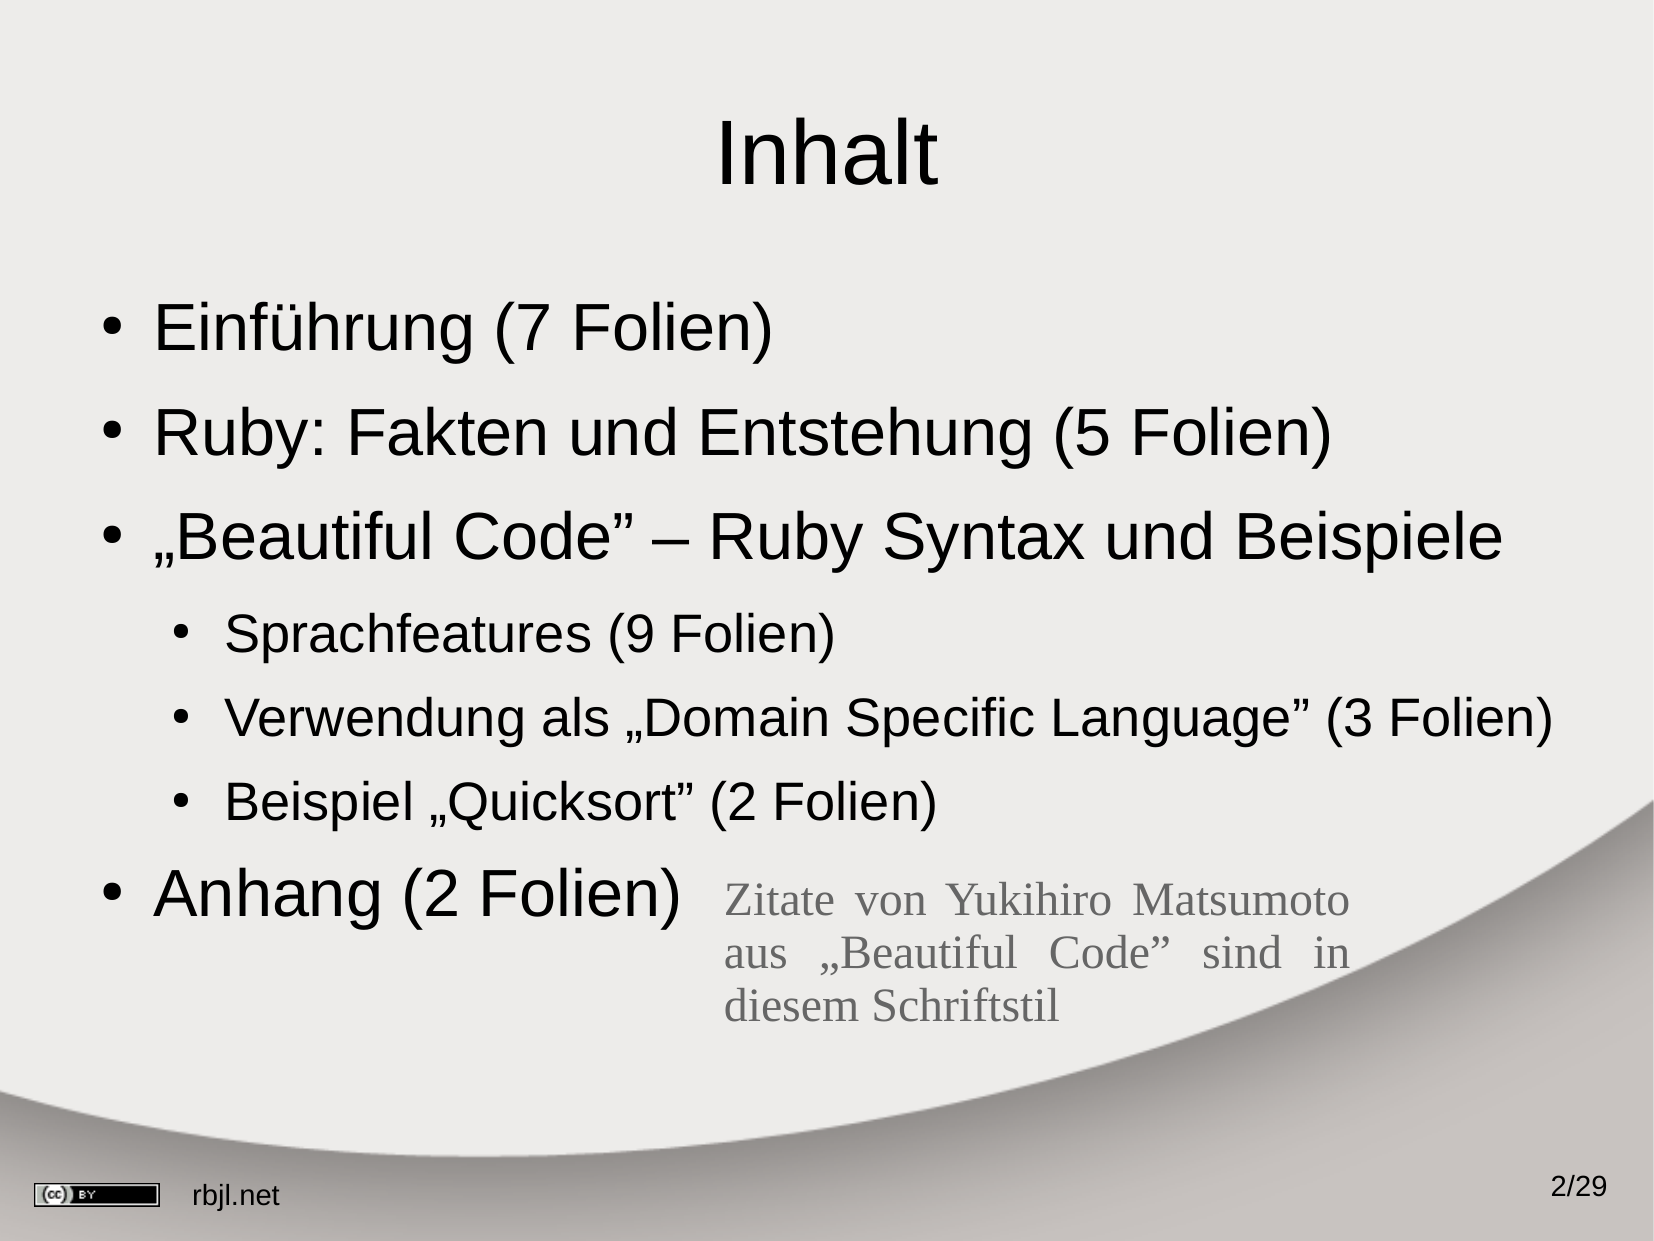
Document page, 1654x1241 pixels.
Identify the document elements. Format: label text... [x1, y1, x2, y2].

picture [0, 0, 1654, 1241]
text_box Zitate von Yukihiro Matsumoto aus „Beautiful Code” sind in diesem Schriftstil [709, 864, 1367, 1040]
title Inhalt [82, 49, 1571, 257]
list Einführung (7 Folien) Ruby: Fakten und Entstehung (5 Folien) „Beautiful Code” – Ruby Syntax und Beispiele Sprachfeatures (9 Folien) Verwendung als „Domain Specific Language” (3 Folien) Beispiel „Quicksort” (2 Folien) Anhang (2 Folien) [82, 290, 1571, 1109]
